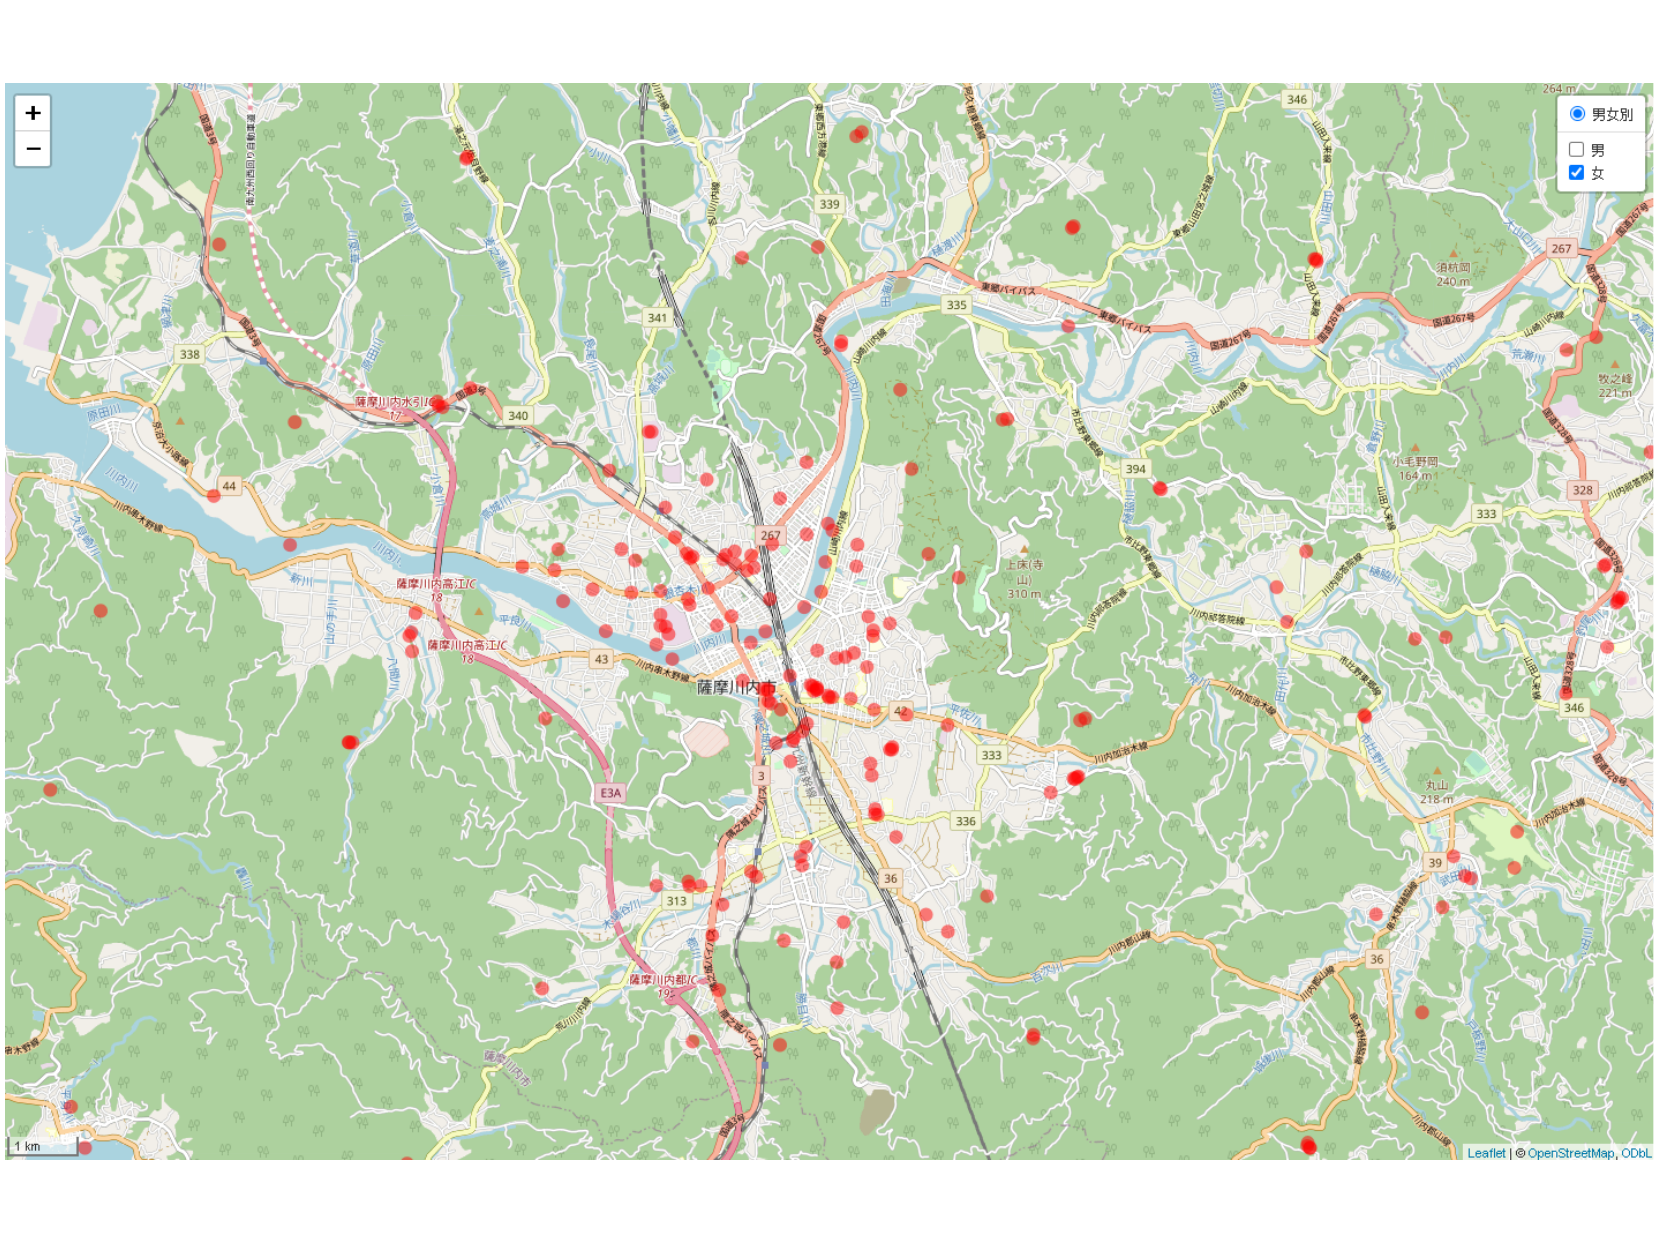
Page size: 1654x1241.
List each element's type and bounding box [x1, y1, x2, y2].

picture [5, 83, 1654, 1160]
